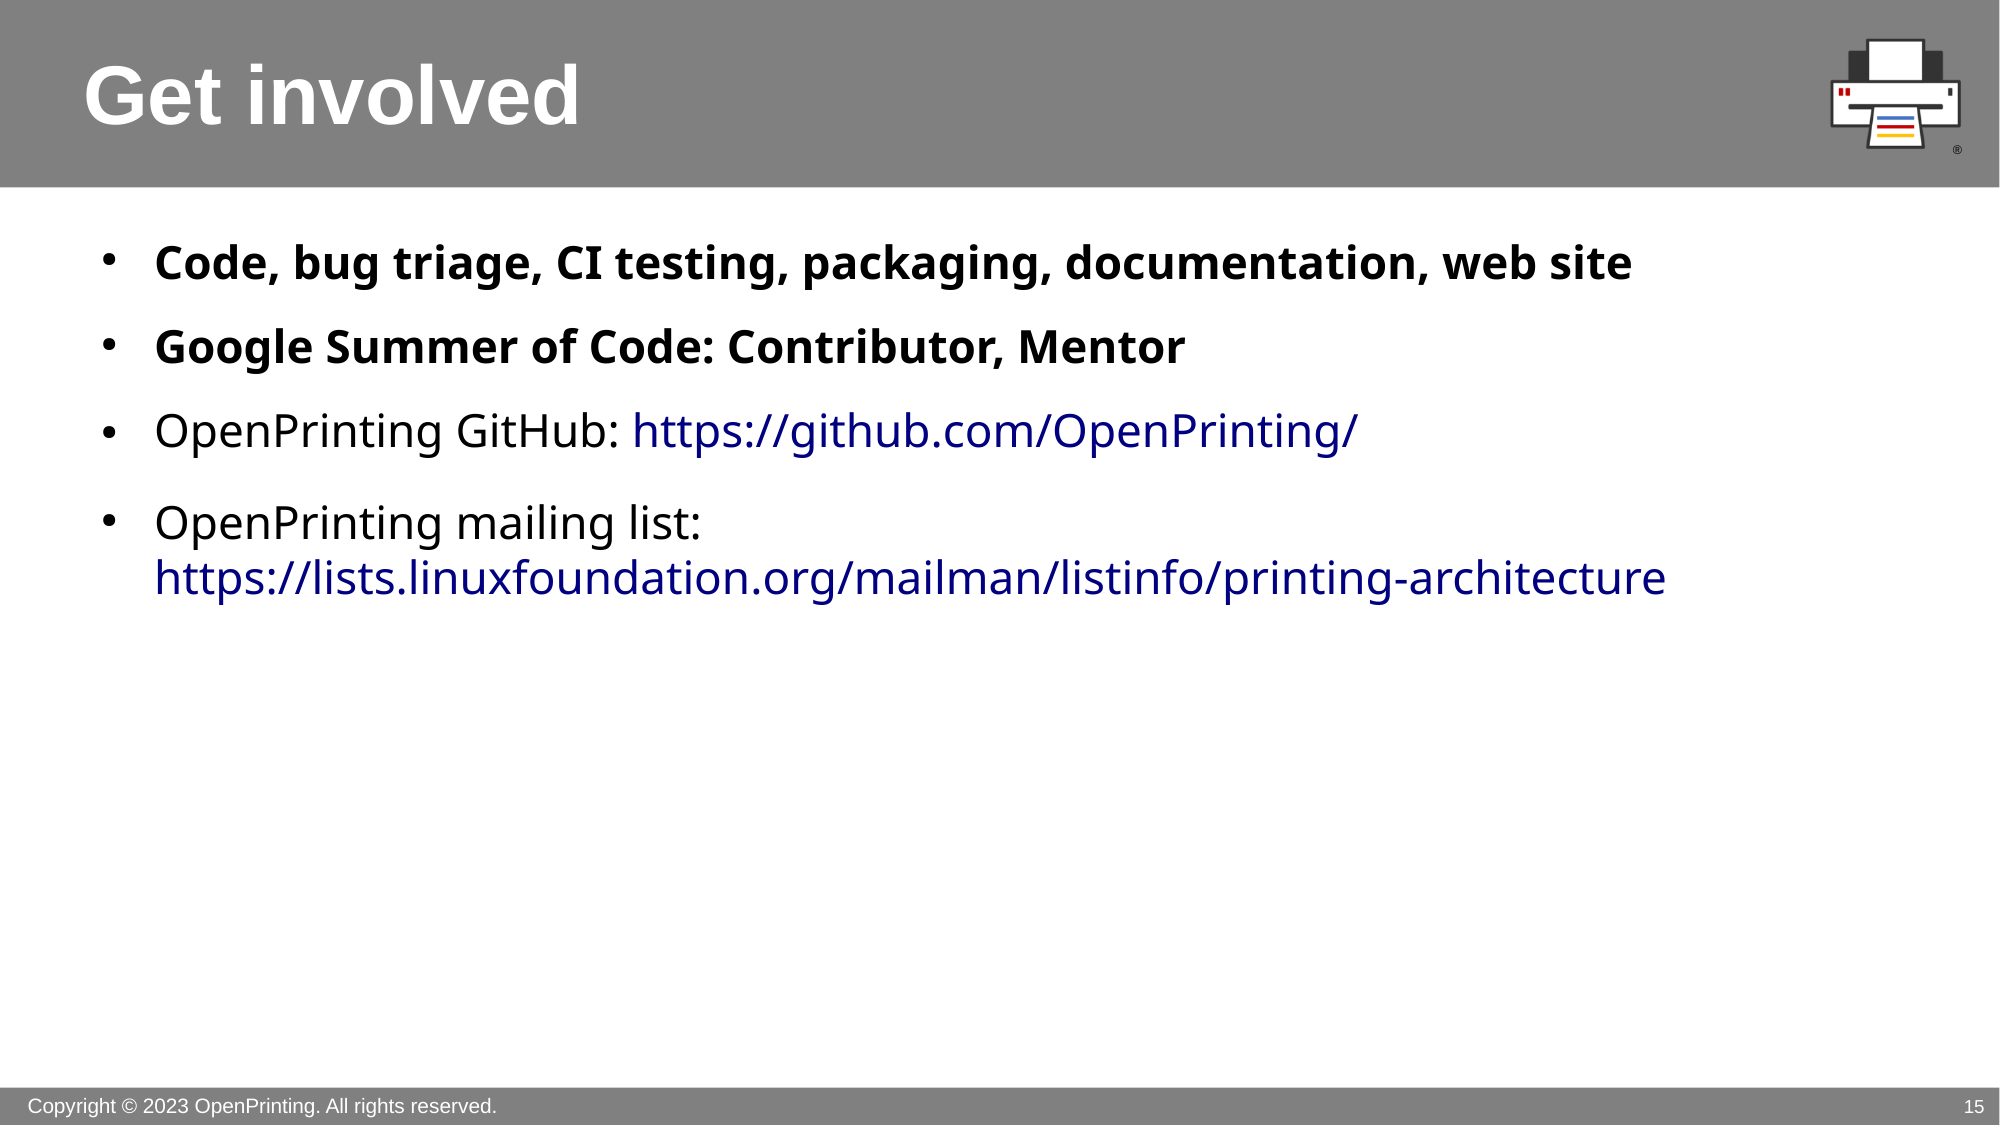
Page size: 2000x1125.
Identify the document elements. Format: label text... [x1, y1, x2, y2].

list Code, bug triage, CI testing, packaging, documentation, web site Google Summer of Code: Contributor, Mentor OpenPrinting GitHub: https://github.com/OpenPrinting/ OpenPrinting mailing list: https://lists.linuxfoundation.org/mailman/listinfo/printing-architecture [75, 224, 1936, 1067]
title Get involved [75, 7, 1786, 175]
picture [1825, 33, 1966, 154]
